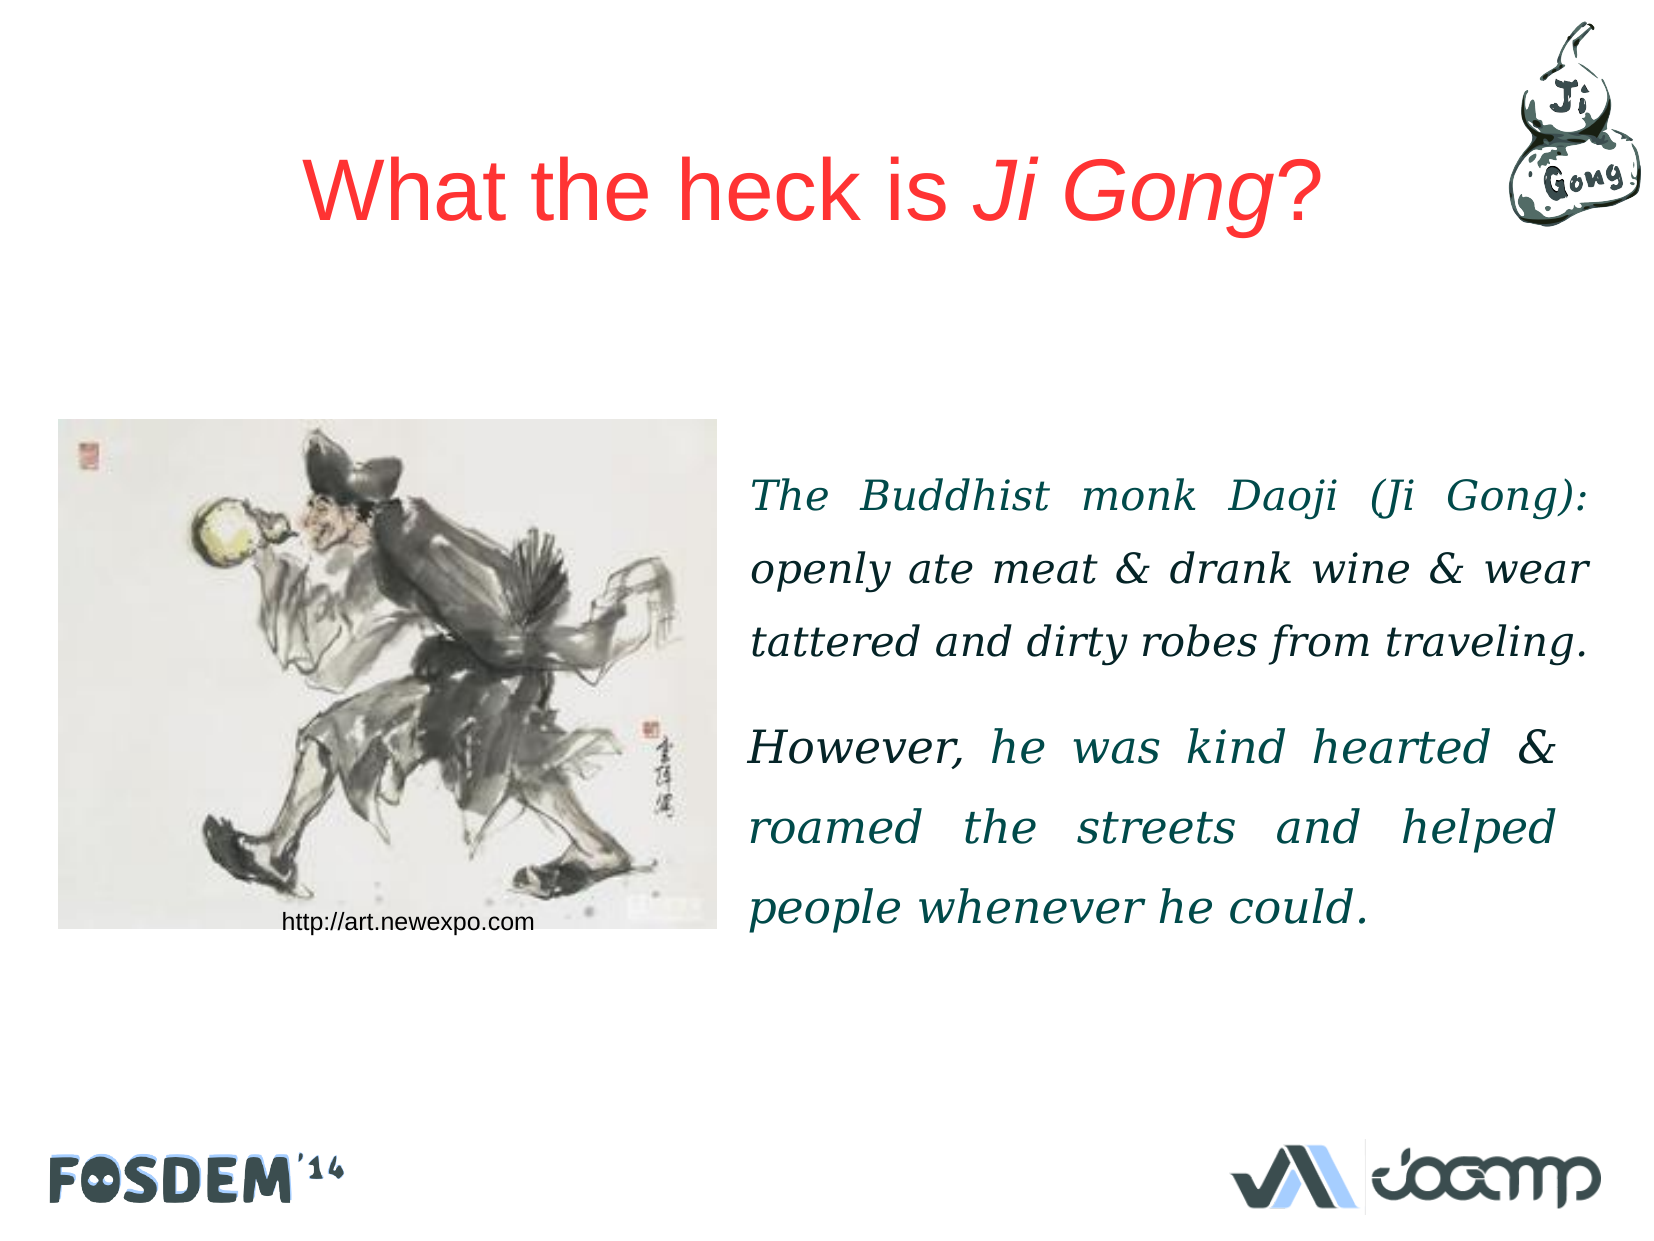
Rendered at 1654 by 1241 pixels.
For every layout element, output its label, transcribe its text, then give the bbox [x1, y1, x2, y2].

picture [0, 419, 717, 1241]
text_box However, he was kind hearted & roamed the streets and helped people whenever he could. [732, 687, 1573, 916]
picture [1425, 19, 1654, 228]
text_box http://art.newexpo.com [266, 900, 567, 943]
title What the heck is Ji Gong? [60, 120, 1567, 260]
picture [1228, 1139, 1601, 1215]
text_box The Buddhist monk Daoji (Ji Gong): openly ate meat & drank wine & wear tattered and dirty robes from traveling. [735, 440, 1606, 727]
